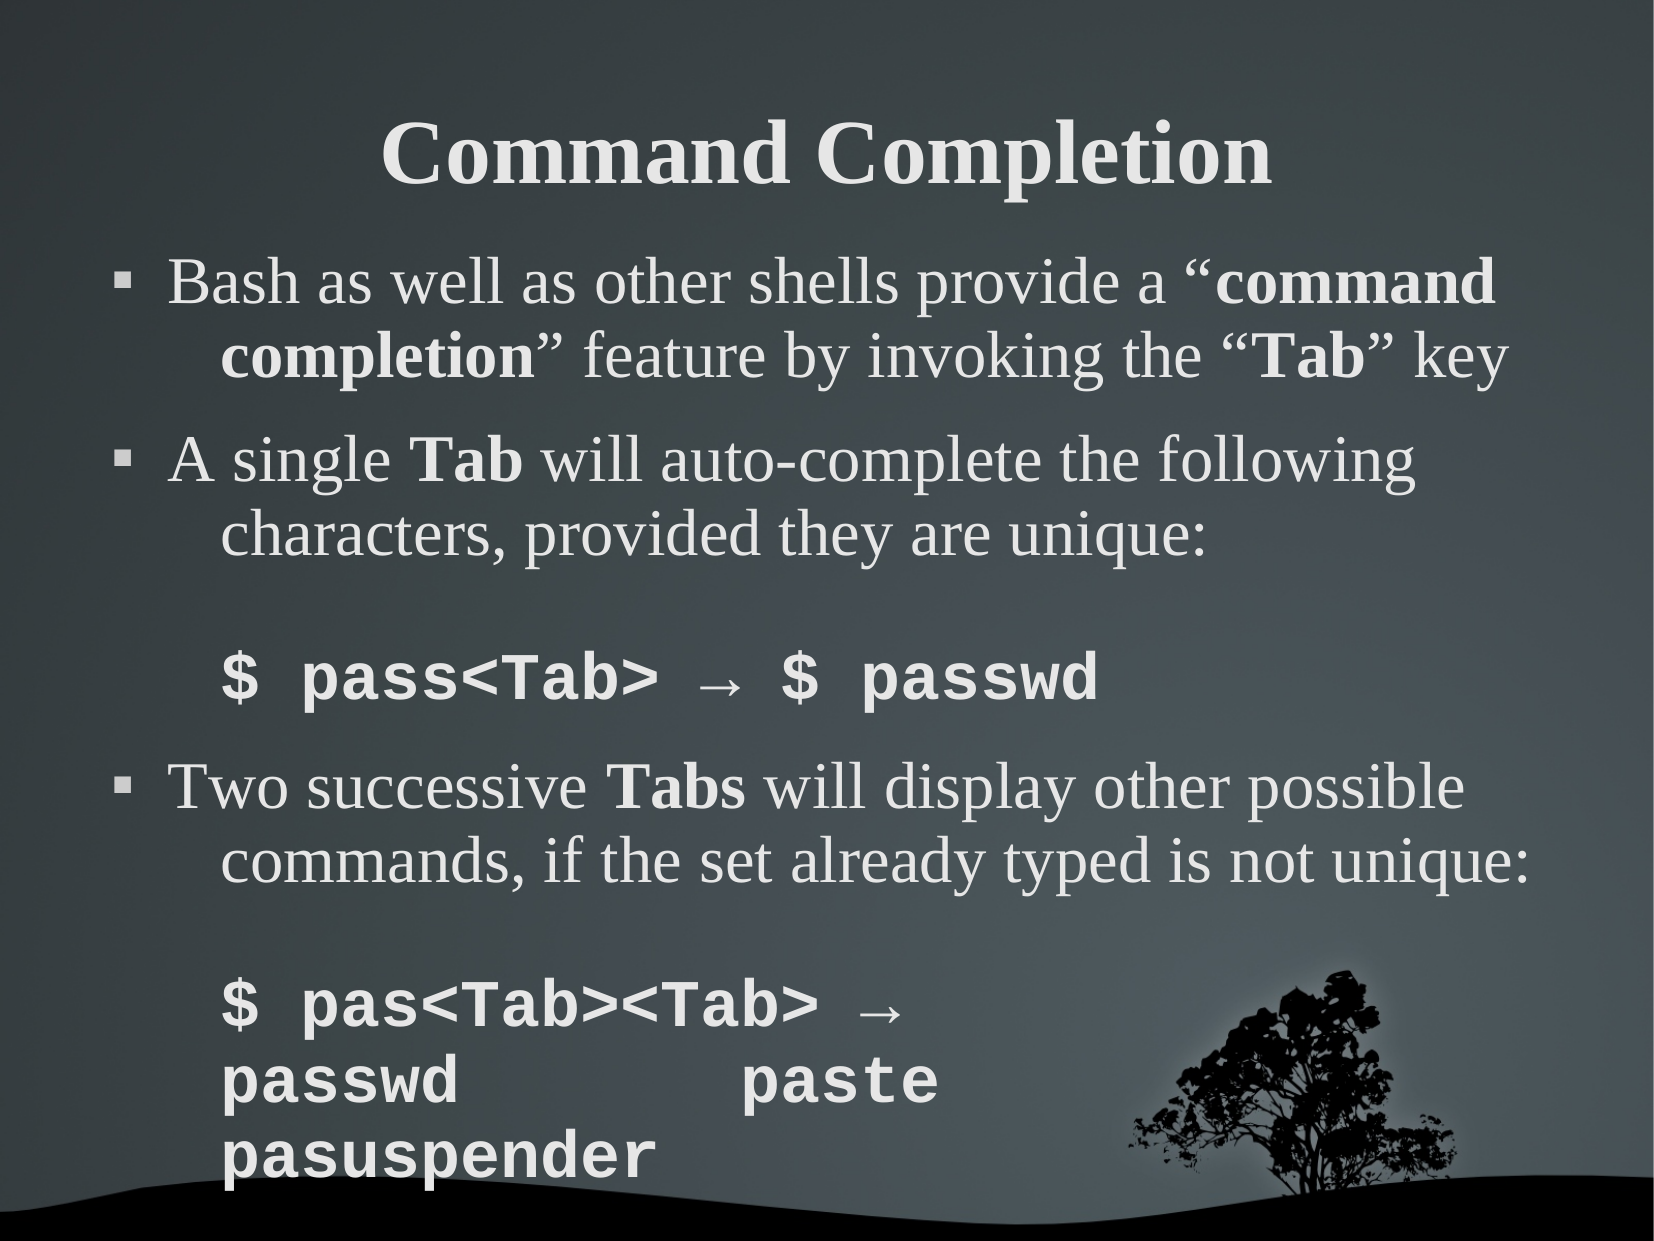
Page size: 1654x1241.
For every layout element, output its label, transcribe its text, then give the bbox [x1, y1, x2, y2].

list Bash as well as other shells provide a “command completion” feature by invoking the “Tab” key A single Tab will auto-complete the following characters, provided they are unique: $ pass<Tab> → $ passwd Two successive Tabs will display other possible commands, if the set already typed is not unique: $ pas<Tab><Tab> → passwd paste pasuspender [78, 244, 1568, 1241]
title Command Completion [82, 19, 1571, 287]
picture [0, 0, 1654, 1241]
